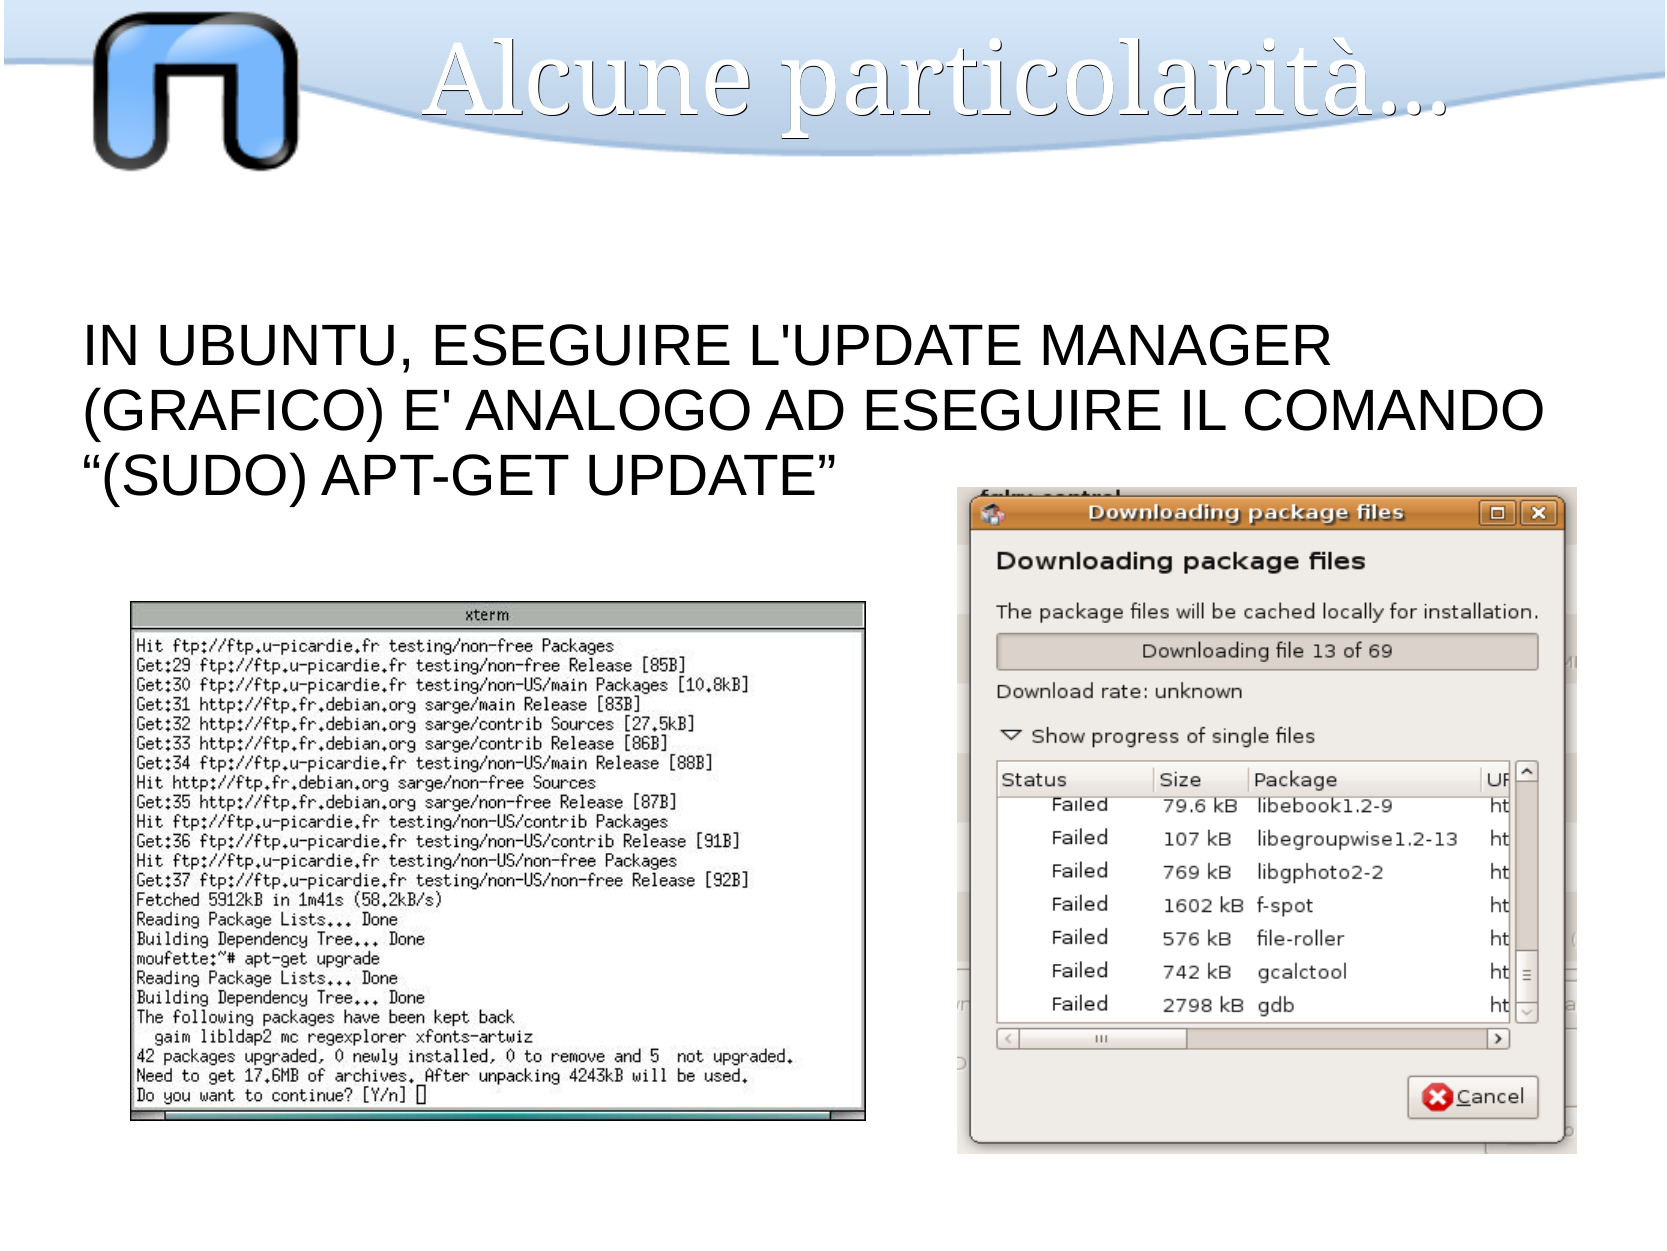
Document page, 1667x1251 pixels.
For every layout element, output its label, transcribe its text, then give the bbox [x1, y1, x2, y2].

text_box Alcune particolarità... [407, 0, 1580, 168]
picture [0, 0, 1667, 1251]
picture [130, 601, 866, 1121]
picture [957, 487, 1577, 1154]
list IN UBUNTU, ESEGUIRE L'UPDATE MANAGER (GRAFICO) E' ANALOGO AD ESEGUIRE IL COMANDO “(SUDO) APT-GET UPDATE” [82, 312, 1584, 1251]
